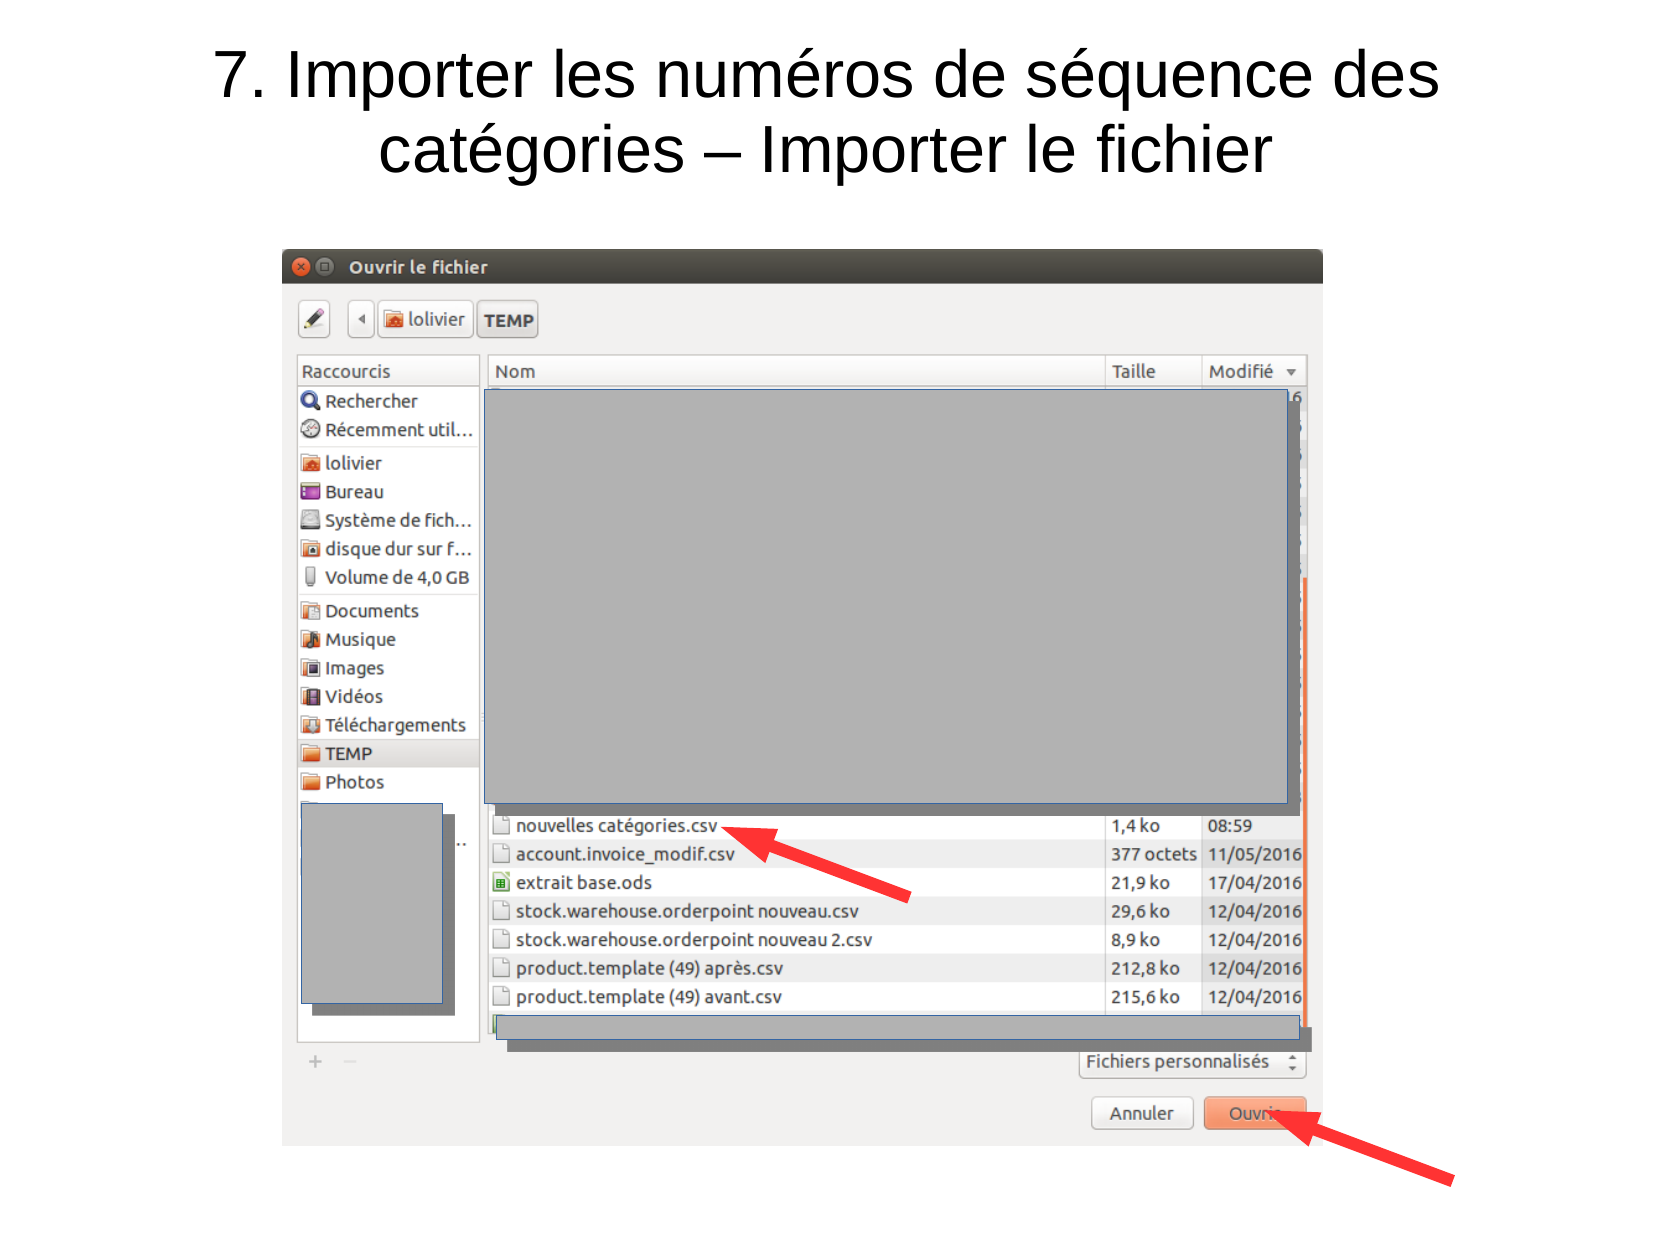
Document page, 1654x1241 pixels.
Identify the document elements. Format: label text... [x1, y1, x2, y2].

text_box [496, 1015, 1300, 1040]
title 7. Importer les numéros de séquence des catégories – Importer le fichier [82, 8, 1571, 216]
picture [282, 249, 1323, 1146]
text_box [301, 803, 443, 1004]
text_box [484, 389, 1288, 804]
picture [1310, 1136, 1323, 1146]
